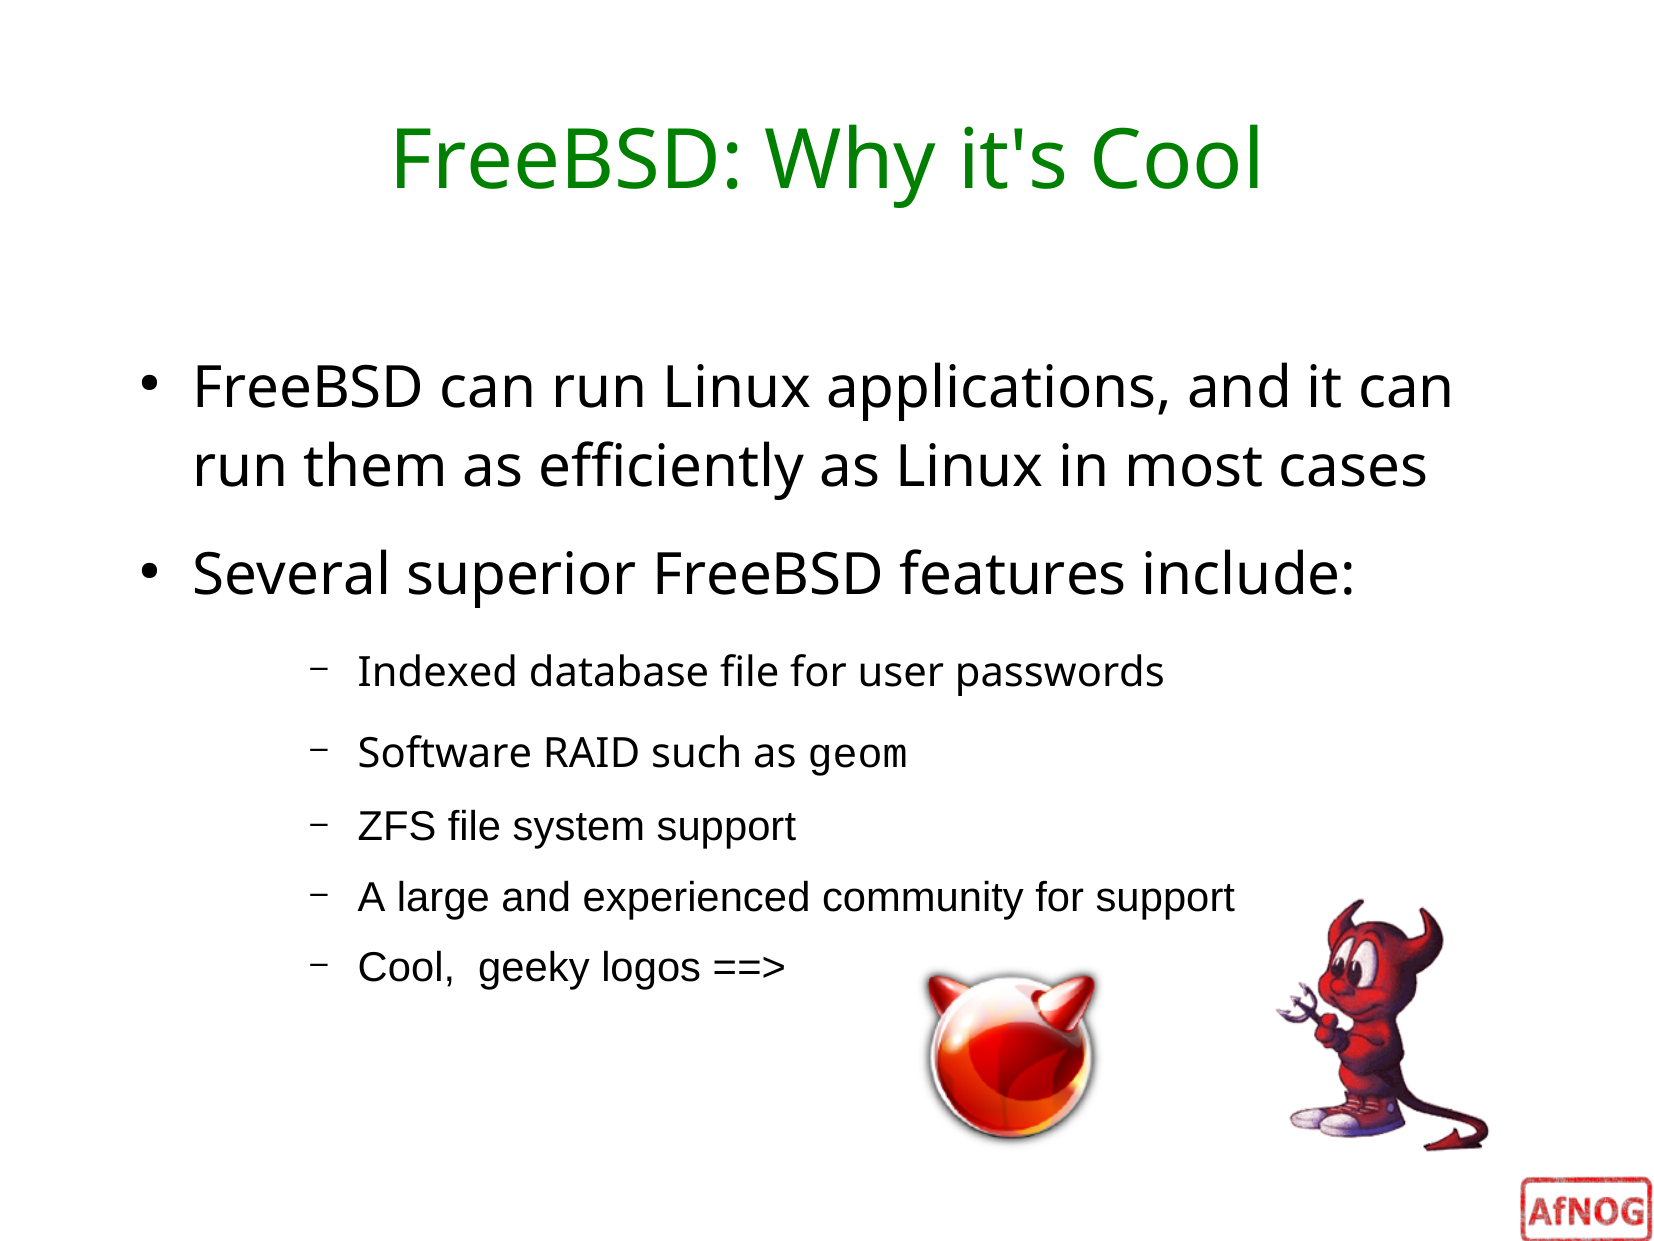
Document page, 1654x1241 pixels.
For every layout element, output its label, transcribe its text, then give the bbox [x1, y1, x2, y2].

picture [1271, 895, 1492, 1154]
picture [916, 964, 1105, 1152]
title FreeBSD: Why it's Cool [121, 73, 1533, 241]
picture [1519, 1175, 1654, 1241]
list FreeBSD can run Linux applications, and it can run them as efficiently as Linux in most cases Several superior FreeBSD features include: Indexed database file for user passwords Software RAID such as geom ZFS file system support A large and experienced community for support Cool, geeky logos ==> [121, 344, 1533, 1127]
